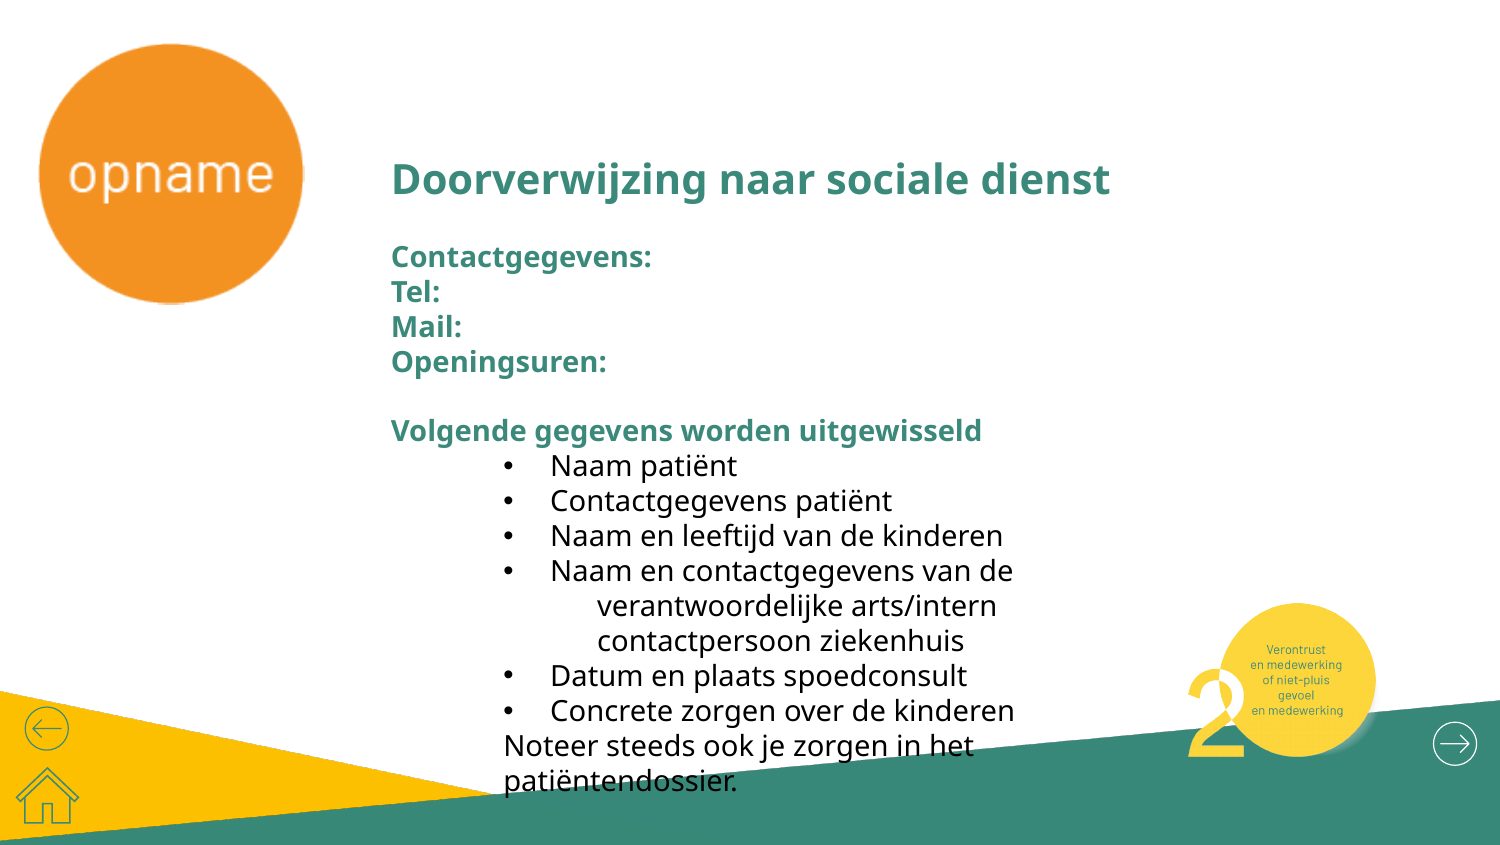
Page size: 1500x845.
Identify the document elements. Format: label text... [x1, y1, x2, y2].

picture [9, 700, 85, 832]
text_box Doorverwijzing naar sociale dienst Contactgegevens: Tel: Mail: Openingsuren: Volgende gegevens worden uitgewisseld Naam patiënt Contactgegevens patiënt Naam en leeftijd van de kinderen Naam en contactgegevens van de verantwoordelijke arts/intern contactpersoon ziekenhuis Datum en plaats spoedconsult Concrete zorgen over de kinderen Noteer steeds ook je zorgen in het patiëntendossier. [375, 145, 1221, 777]
picture [1426, 715, 1484, 772]
picture [1221, 603, 1381, 757]
picture [38, 44, 305, 305]
